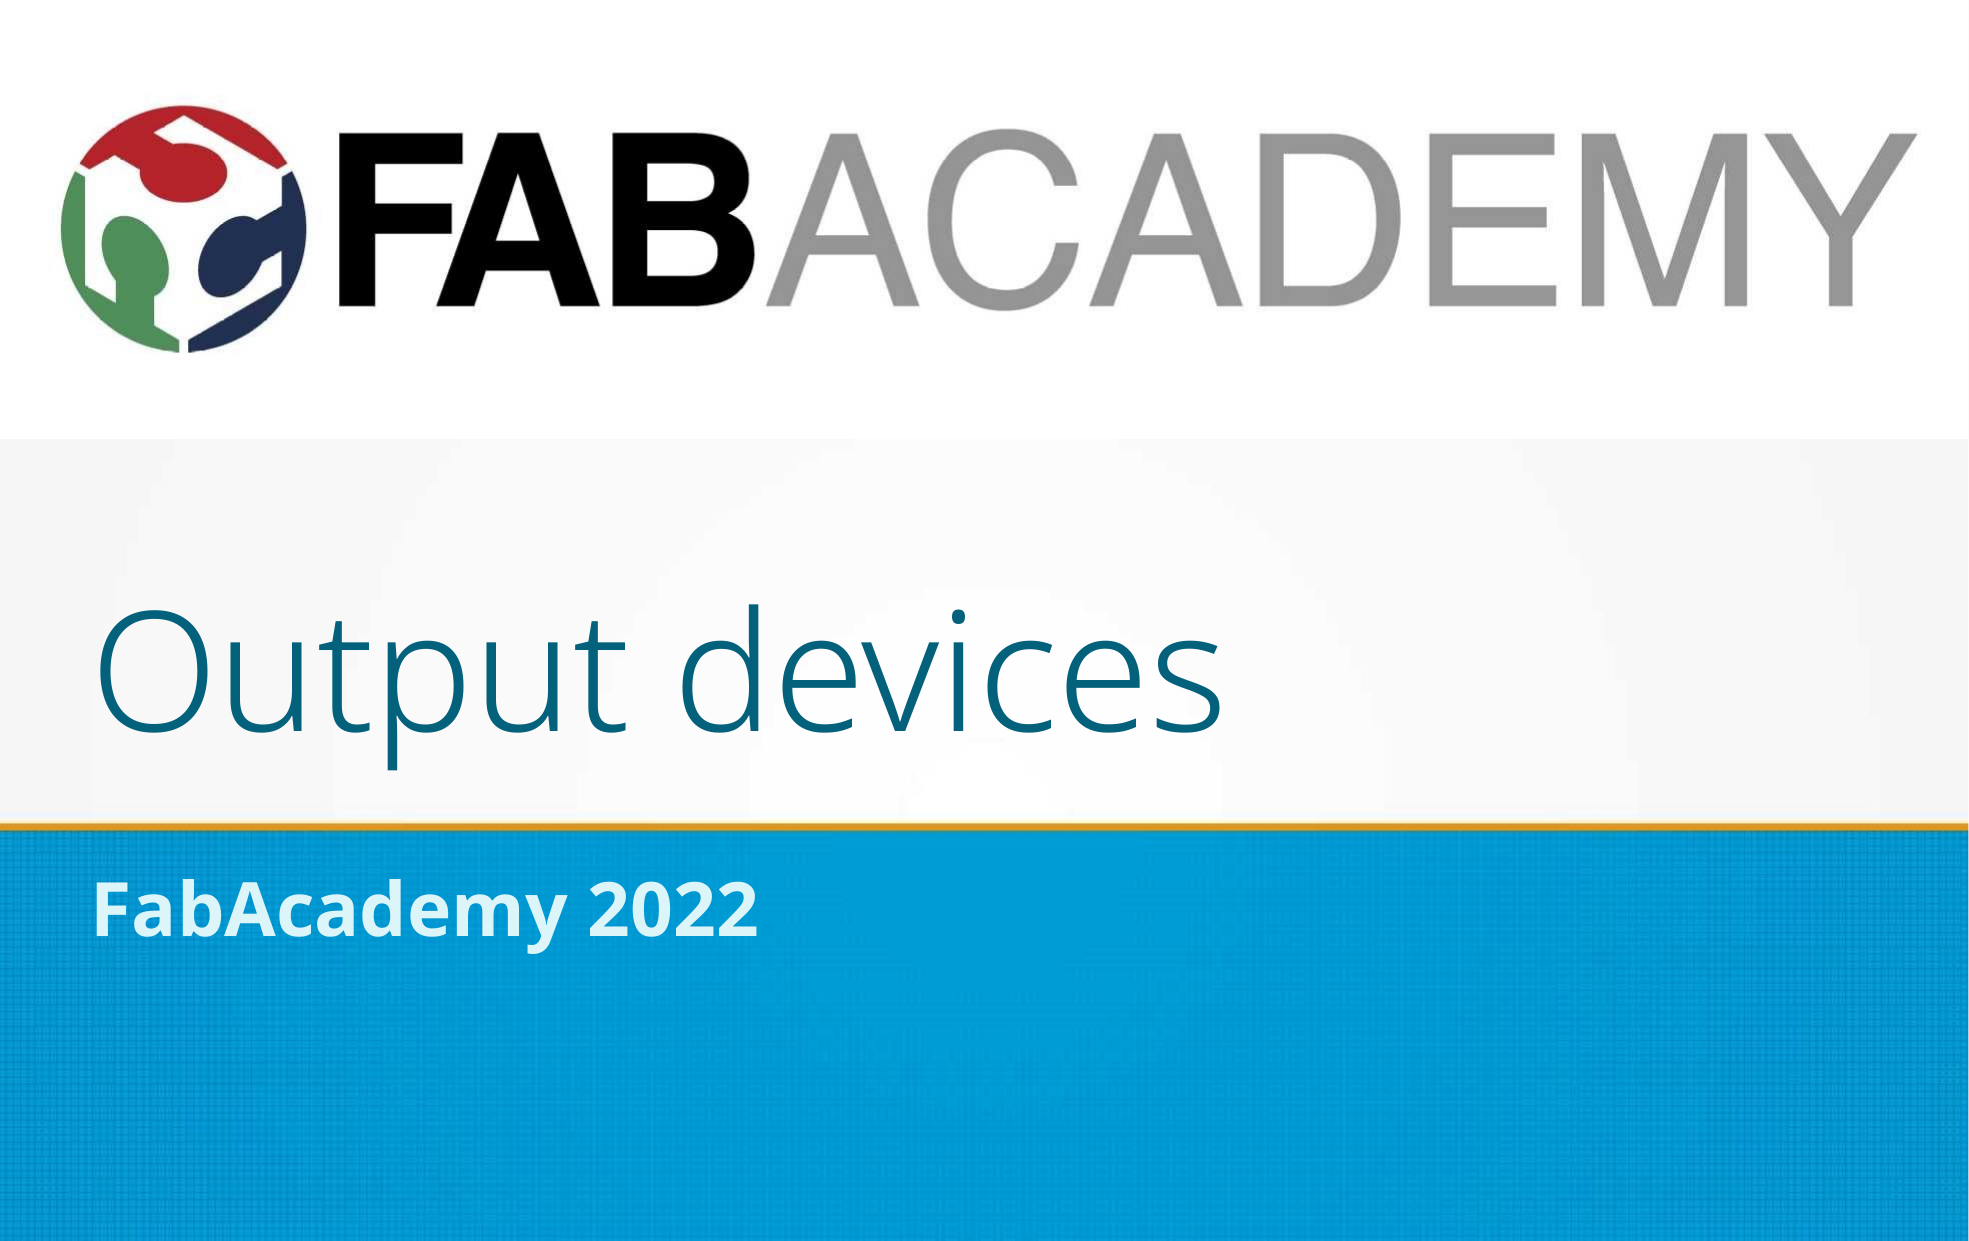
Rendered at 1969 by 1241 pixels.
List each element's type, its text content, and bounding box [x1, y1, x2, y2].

picture [0, 0, 1969, 833]
title Output devices [90, 49, 1862, 781]
subtitle FabAcademy 2022 [90, 855, 1861, 1111]
